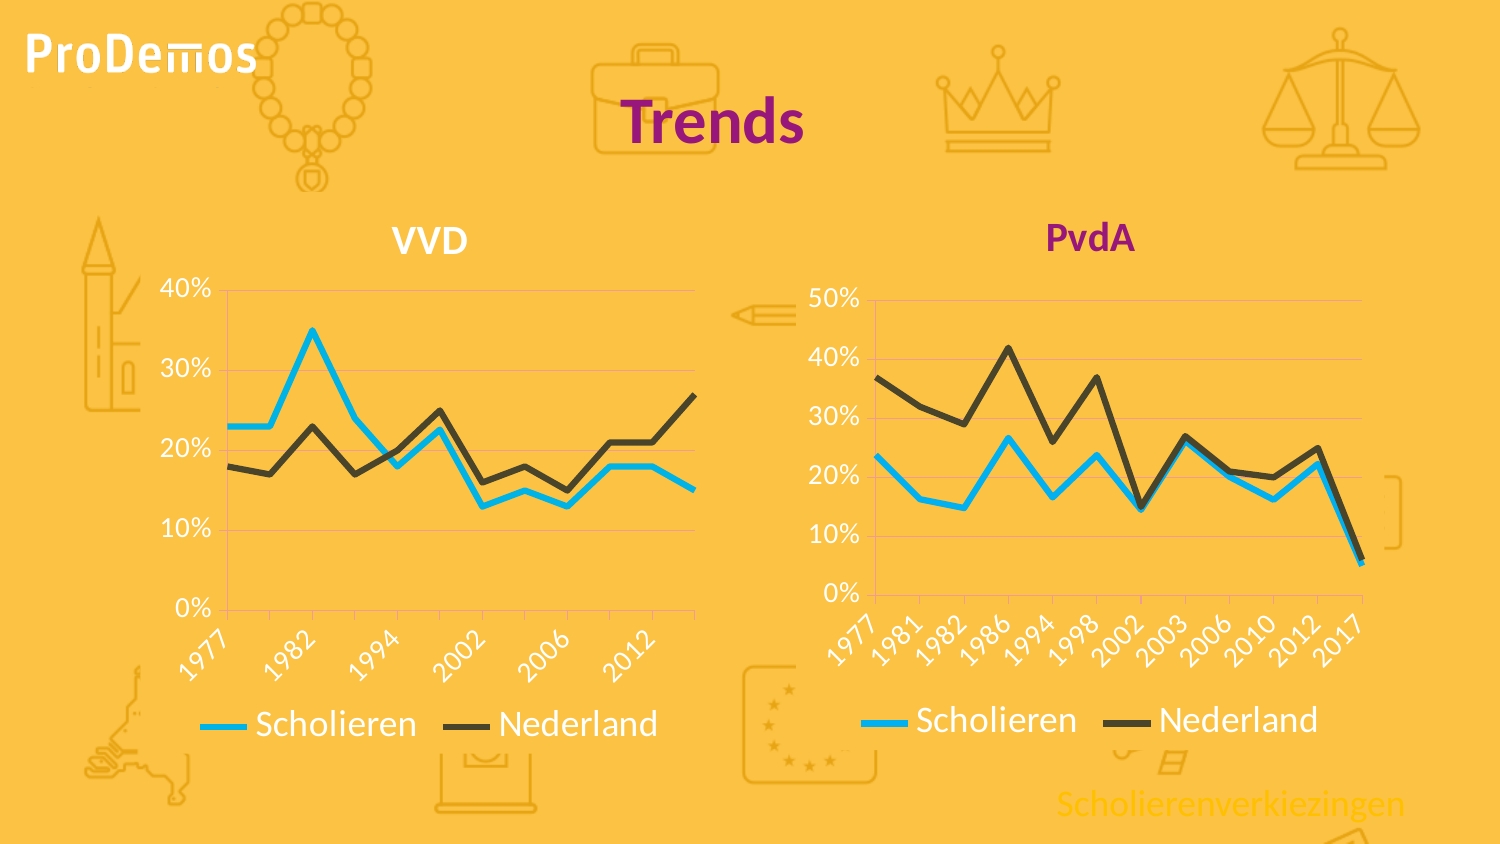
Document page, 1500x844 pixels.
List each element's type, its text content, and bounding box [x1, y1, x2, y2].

chart [796, 188, 1385, 751]
picture [4, 0, 277, 88]
chart [140, 191, 720, 754]
text_box Trends [620, 74, 827, 178]
text_box Scholierenverkiezingen [1041, 771, 1488, 823]
